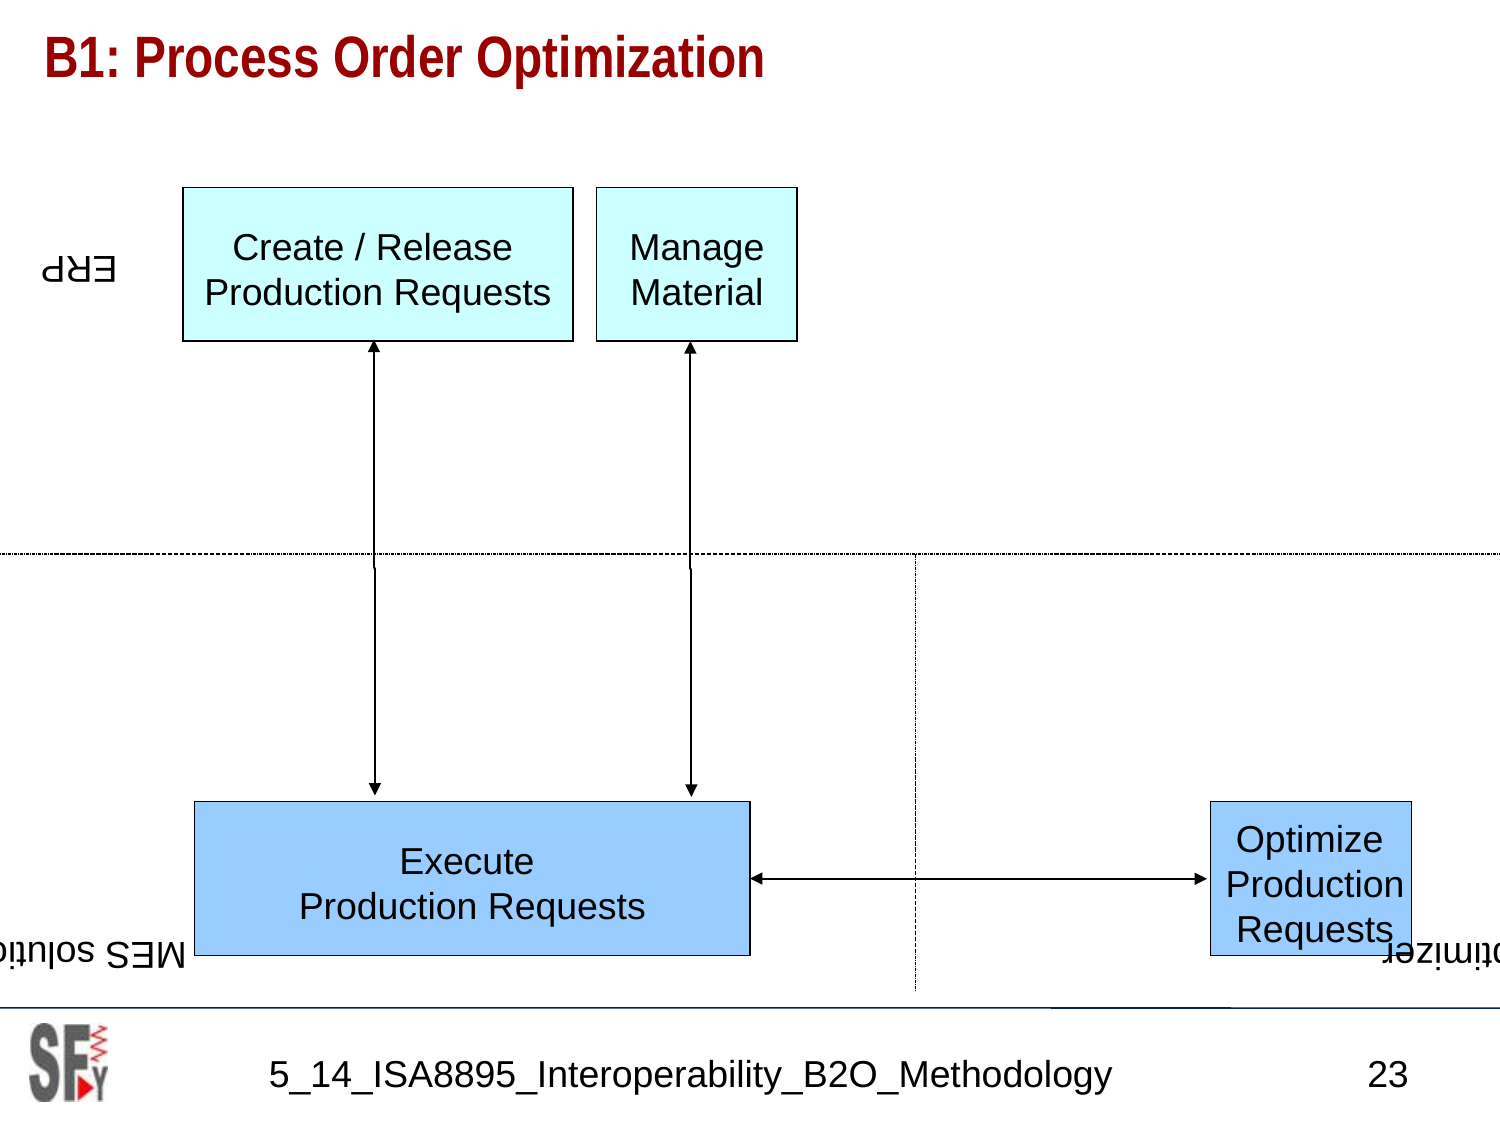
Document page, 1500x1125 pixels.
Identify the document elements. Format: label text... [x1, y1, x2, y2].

picture [29, 1023, 108, 1102]
text_box Create / Release Production Requests [183, 187, 573, 342]
text_box Execute Production Requests [194, 801, 750, 956]
slide_number <numéro> [1352, 1034, 1490, 1103]
text_box Optimize Production Requests [1210, 801, 1412, 956]
text_box Manage Material [596, 187, 798, 342]
footer 5_14_ISA8895_Interoperability_B2O_Methodology [253, 1034, 1336, 1103]
title B1: Process Order Optimization [29, 12, 1471, 138]
text_box Optimizer [1366, 928, 1500, 997]
text_box MES solutions [0, 927, 202, 995]
text_box ERP [25, 241, 133, 309]
